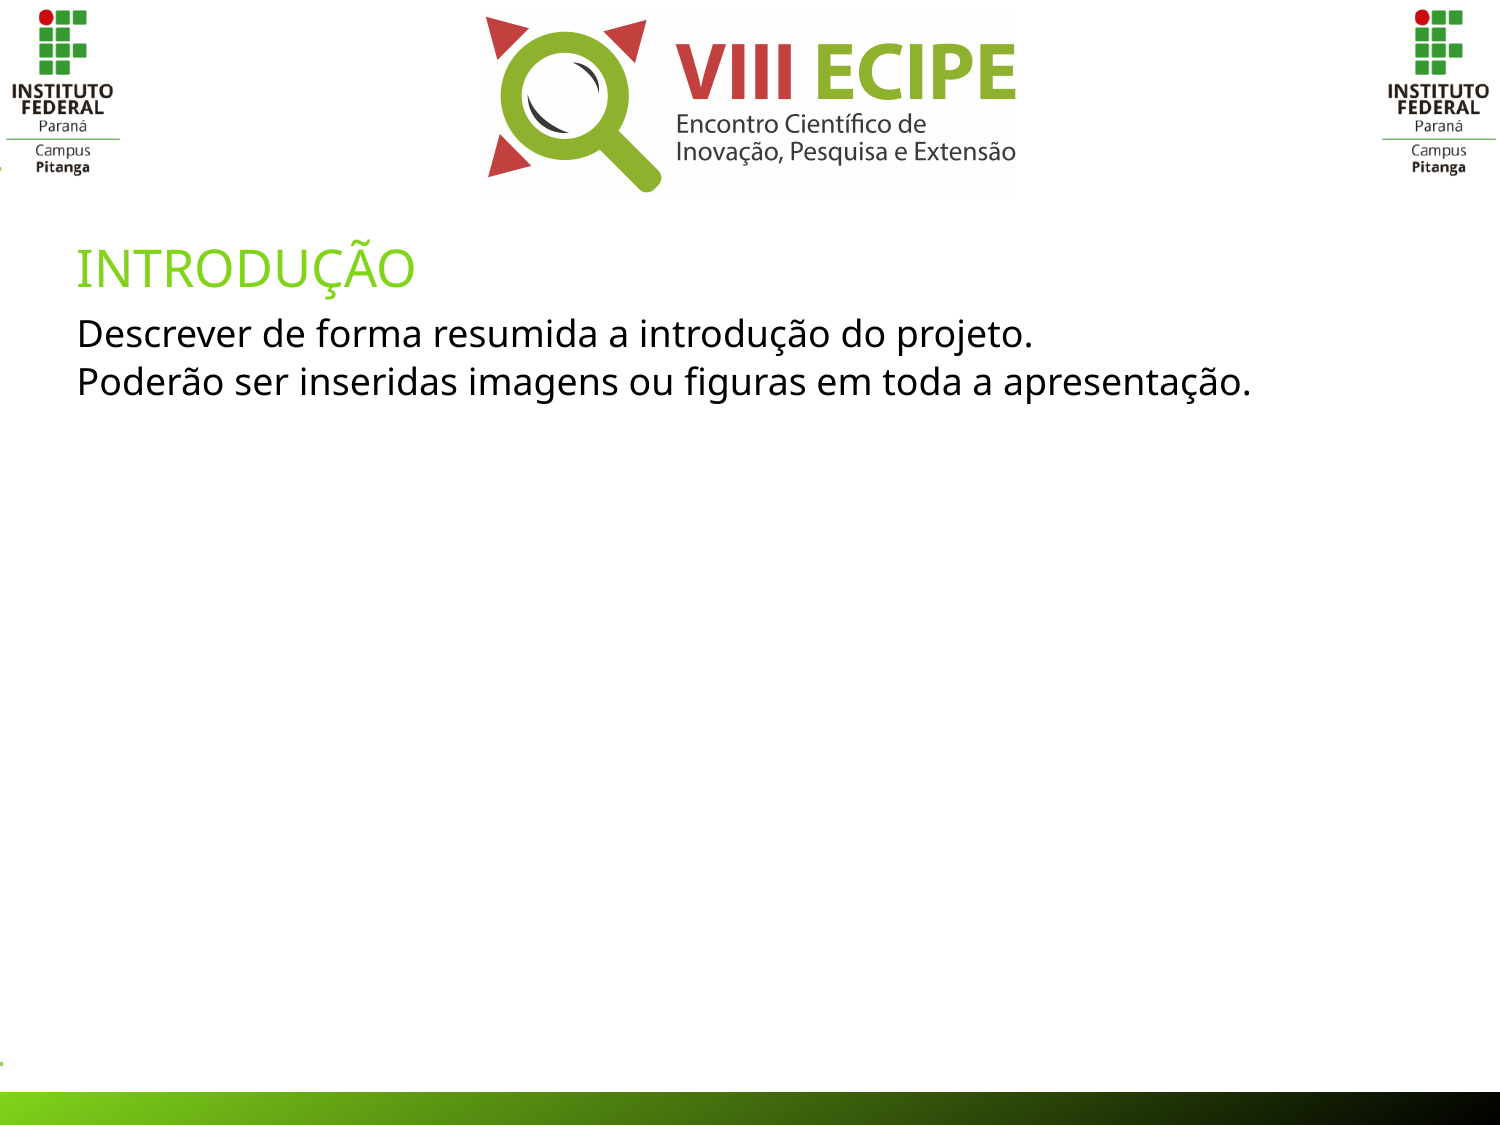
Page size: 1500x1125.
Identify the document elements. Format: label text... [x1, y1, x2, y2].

subtitle Descrever de forma resumida a introdução do projeto. Poderão ser inseridas imagens ou figuras em toda a apresentação. [76, 312, 1404, 796]
picture [5, 7, 121, 178]
text_box INTRODUÇÃO [76, 208, 548, 333]
text_box [0, 1092, 1500, 1125]
picture [1381, 7, 1497, 178]
picture [484, 11, 1017, 198]
